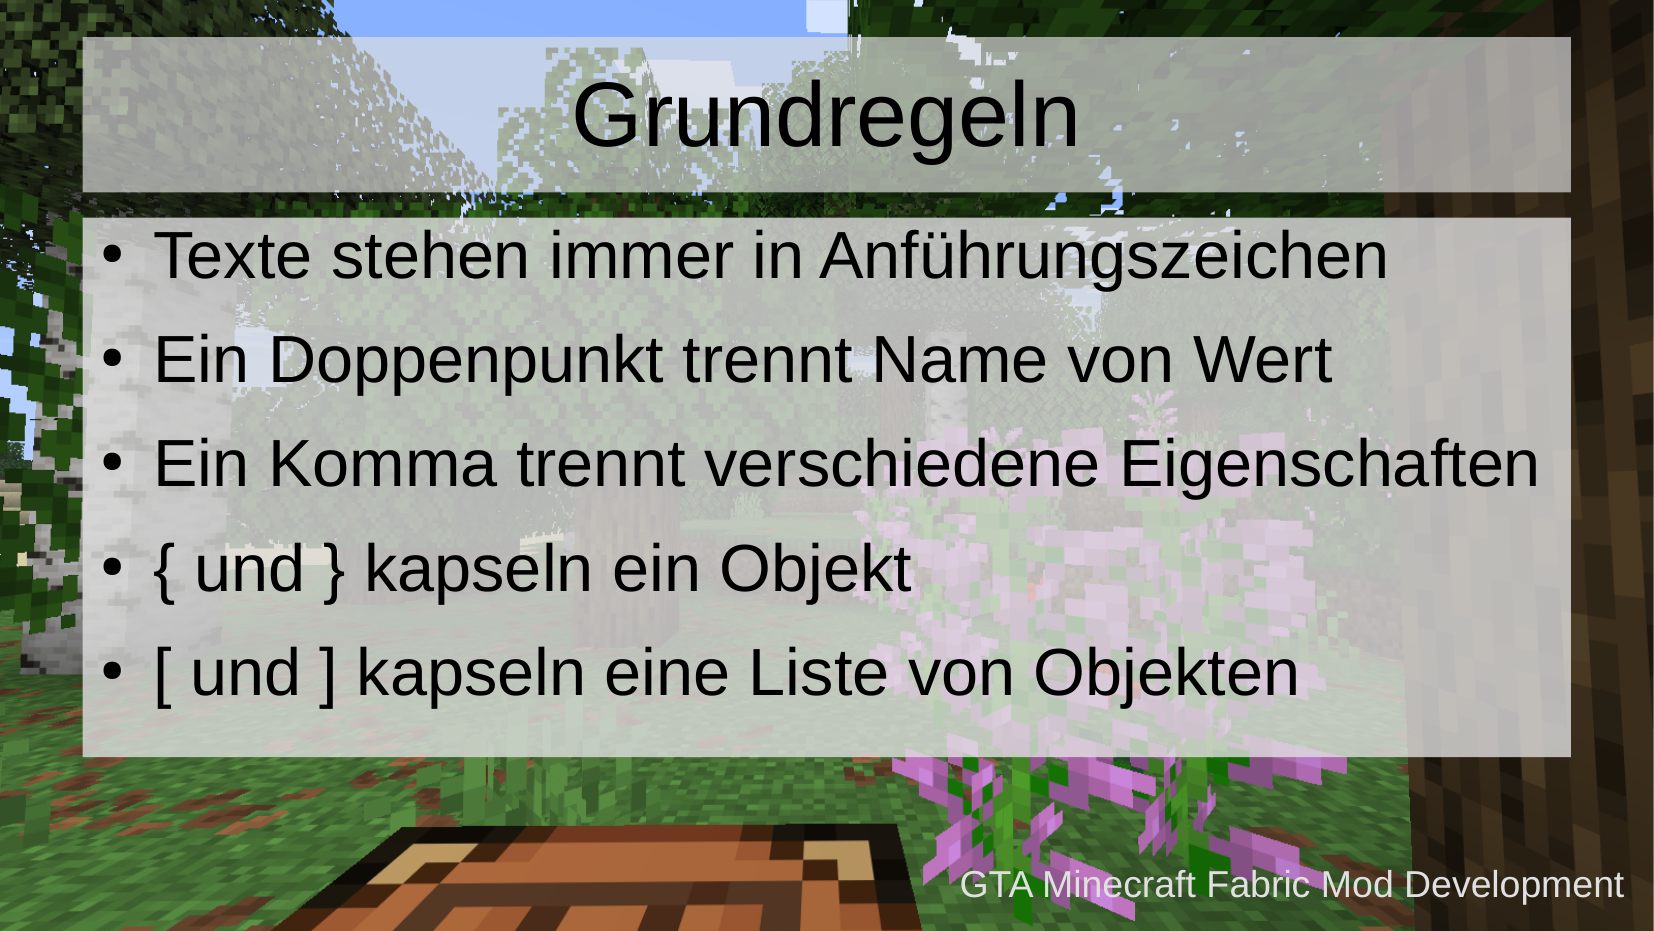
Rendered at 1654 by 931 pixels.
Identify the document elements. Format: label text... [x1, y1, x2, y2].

picture [0, 0, 1654, 931]
list Texte stehen immer in Anführungszeichen Ein Doppenpunkt trennt Name von Wert Ein Komma trennt verschiedene Eigenschaften { und } kapseln ein Objekt [ und ] kapseln eine Liste von Objekten [82, 217, 1571, 758]
title Grundregeln [82, 37, 1571, 193]
